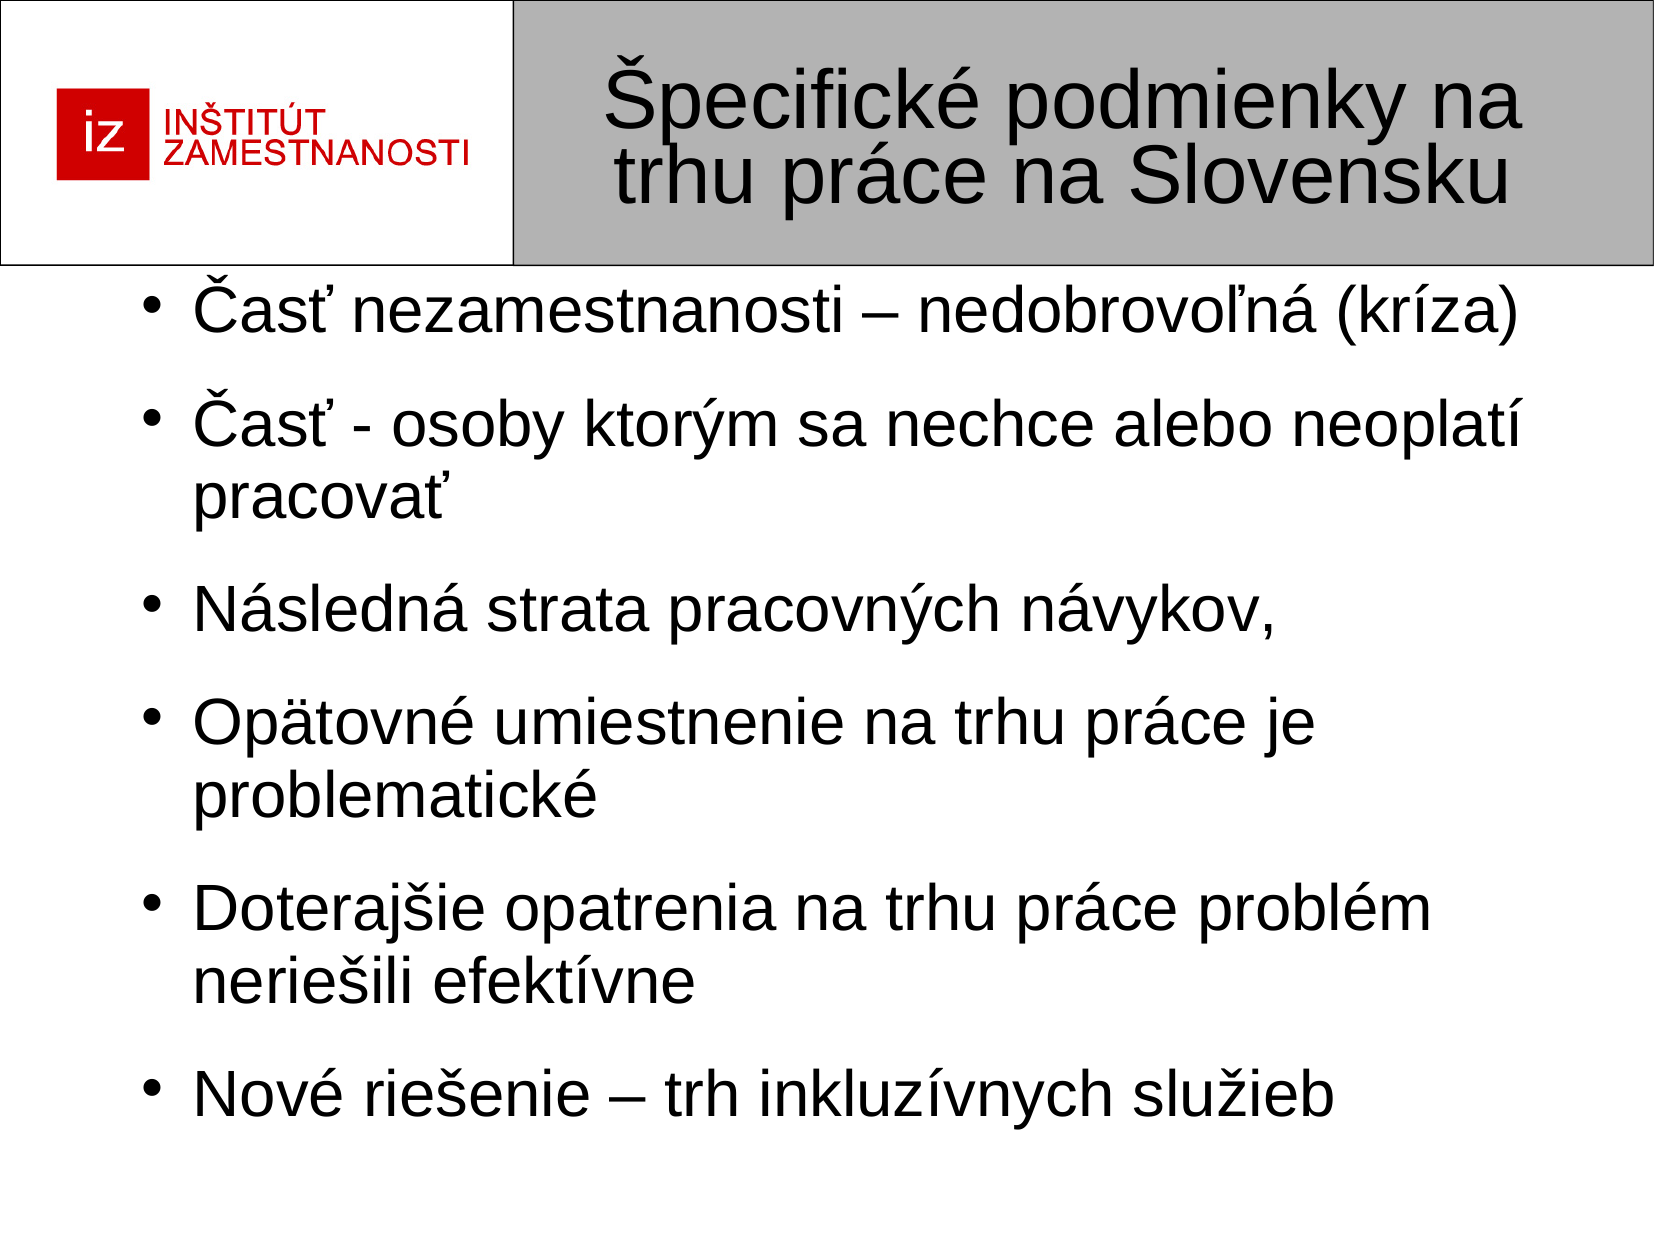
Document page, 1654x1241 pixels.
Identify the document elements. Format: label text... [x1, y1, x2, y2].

picture [5, 7, 512, 256]
list Časť nezamestnanosti – nedobrovoľná (kríza) Časť - osoby ktorým sa nechce alebo neoplatí pracovať Následná strata pracovných návykov, Opätovné umiestnenie na trhu práce je problematické Doterajšie opatrenia na trhu práce problém neriešili efektívne Nové riešenie – trh inkluzívnych služieb [124, 270, 1536, 1166]
title Špecifické podmienky na trhu práce na Slovensku [560, 37, 1565, 229]
